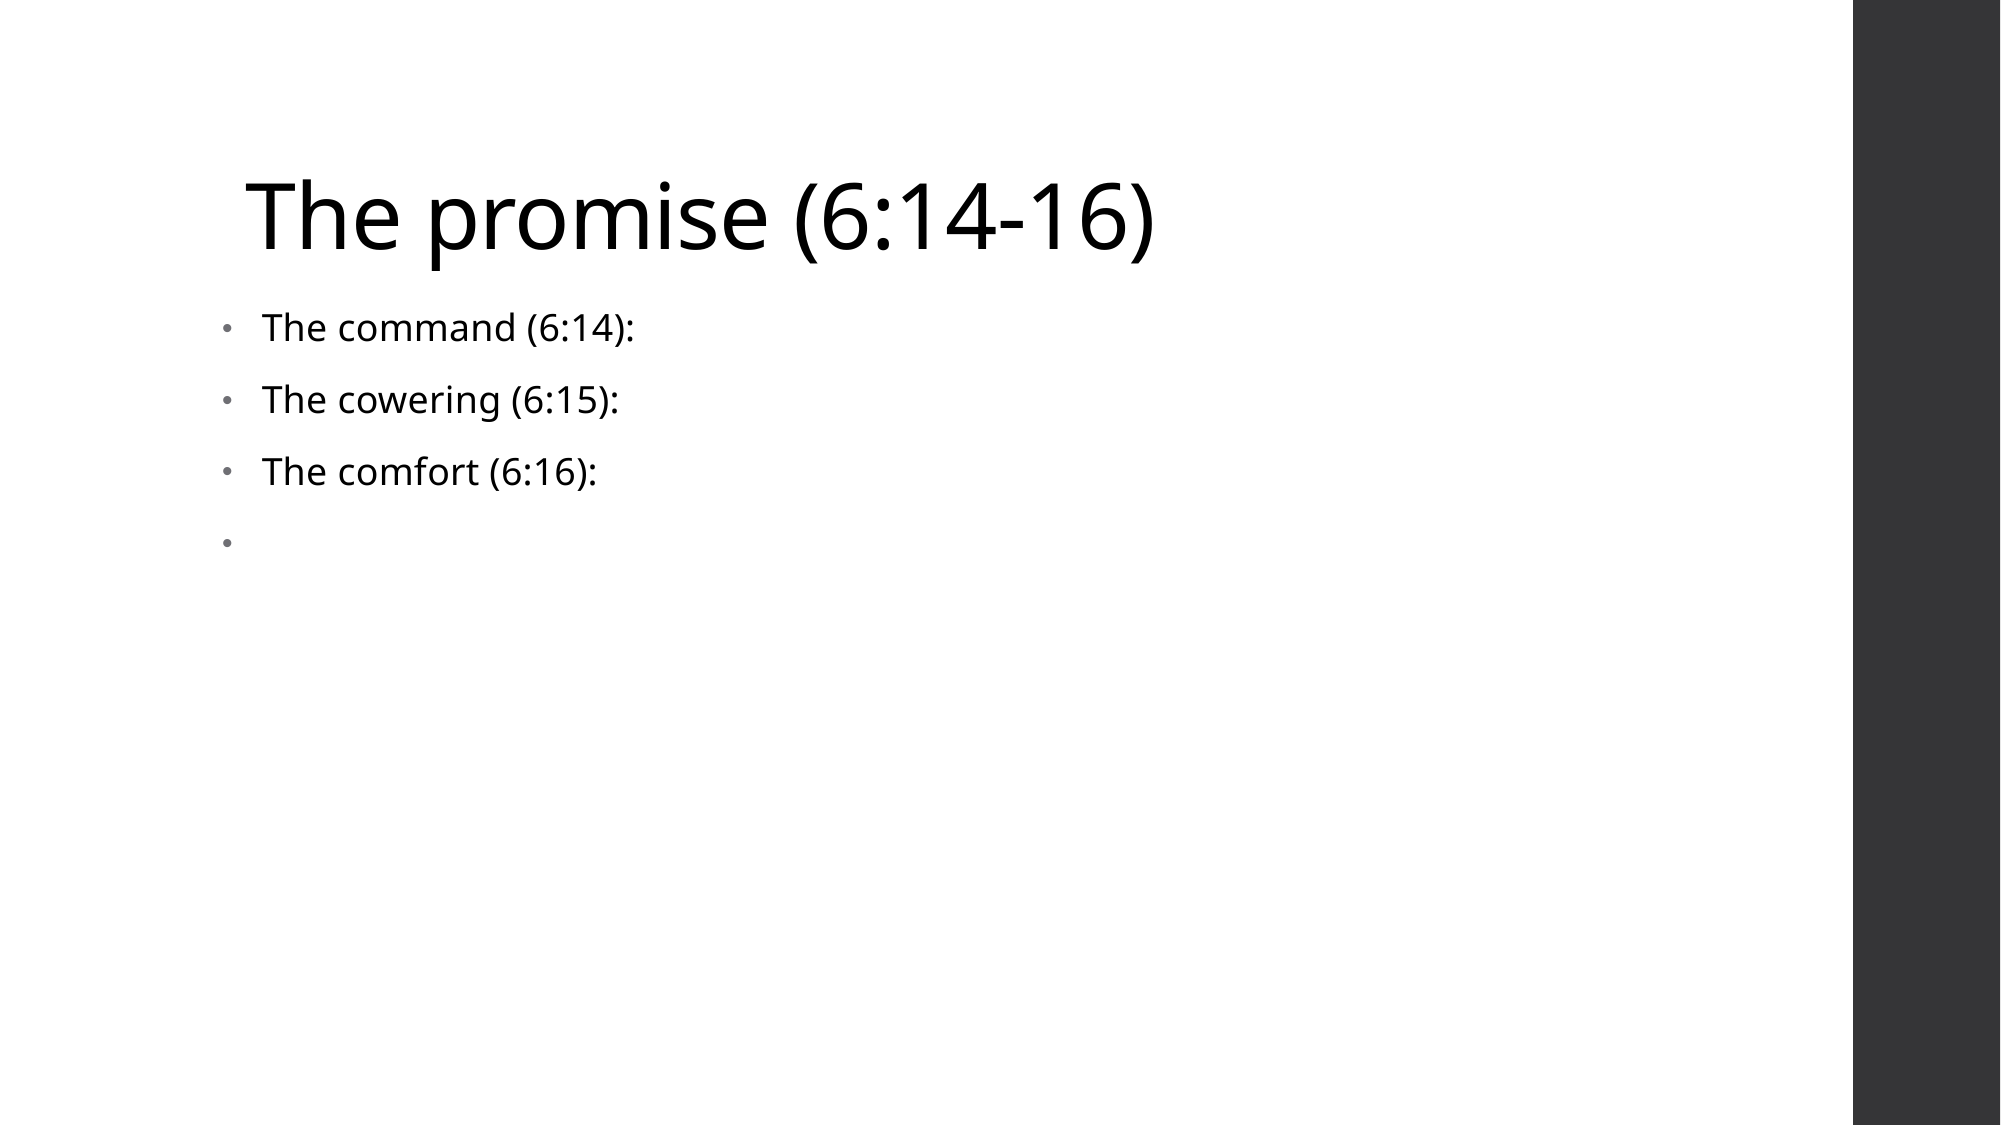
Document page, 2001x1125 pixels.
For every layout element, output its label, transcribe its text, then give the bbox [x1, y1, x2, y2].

list The command (6:14): The cowering (6:15): The comfort (6:16): [206, 299, 1617, 1014]
title The promise (6:14-16) [206, 60, 1797, 278]
